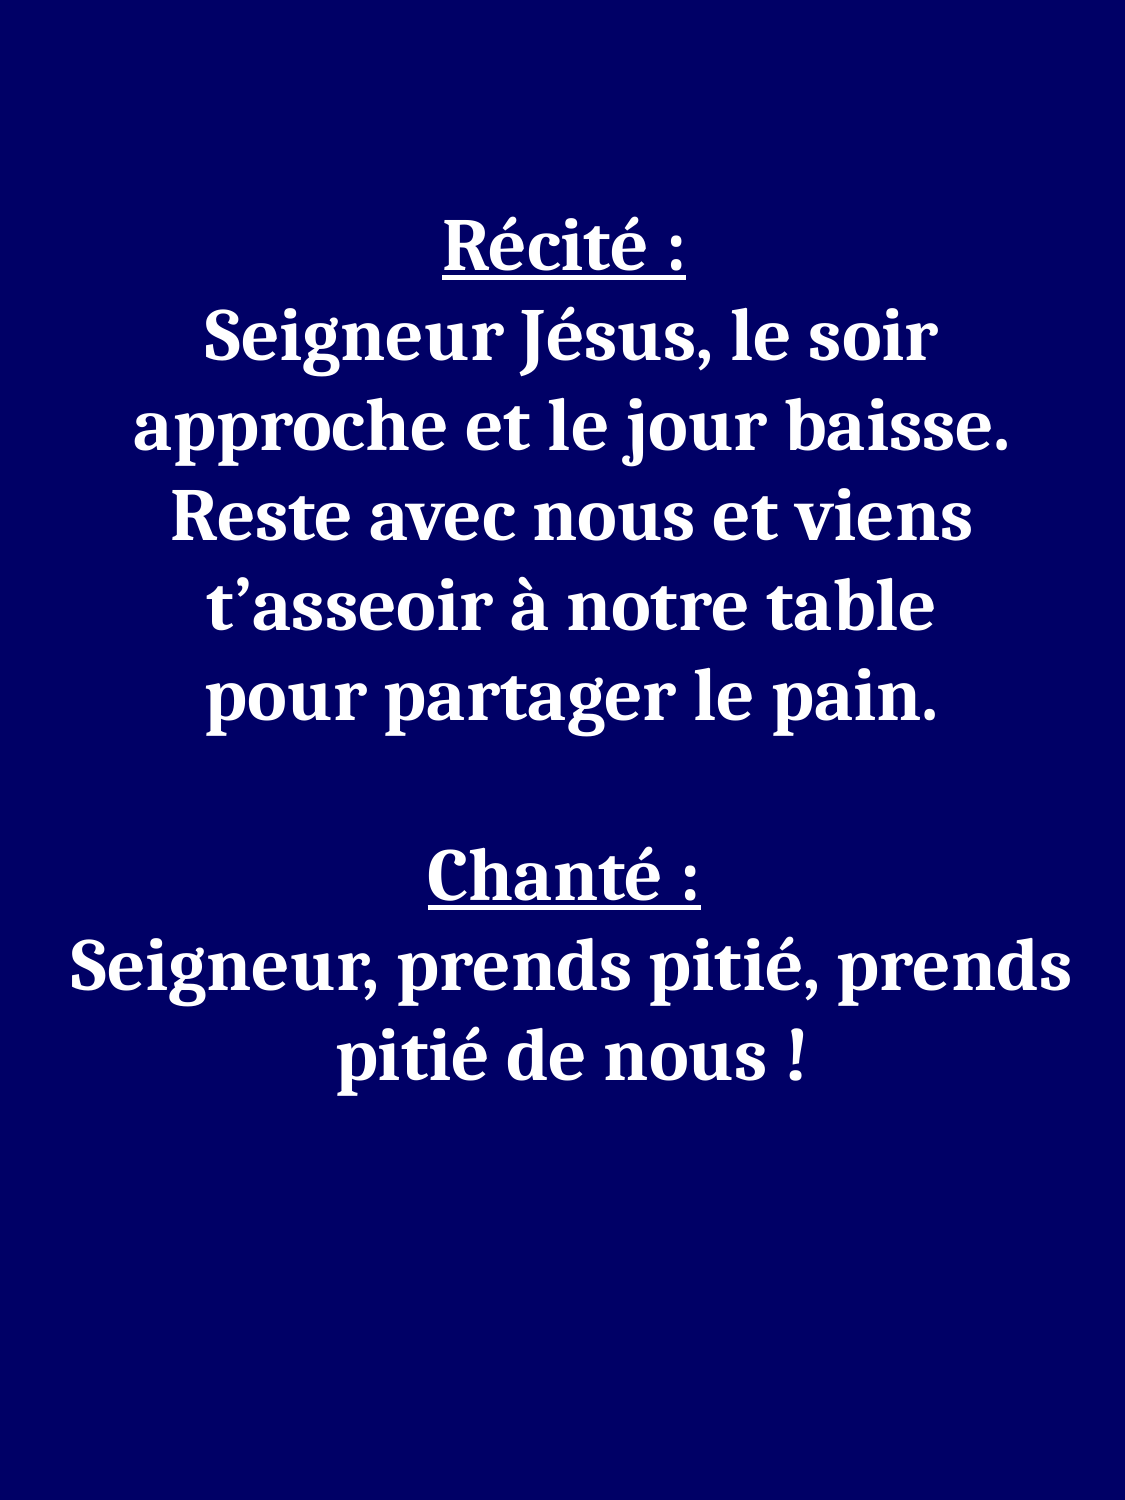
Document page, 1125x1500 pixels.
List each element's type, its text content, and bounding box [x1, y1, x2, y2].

text_box Récité : Seigneur Jésus, le soir approche et le jour baisse. Reste avec nous et viens t’asseoir à notre table pour partager le pain. Chanté : Seigneur, prends pitié, prends pitié de nous ! [47, 187, 1098, 1140]
